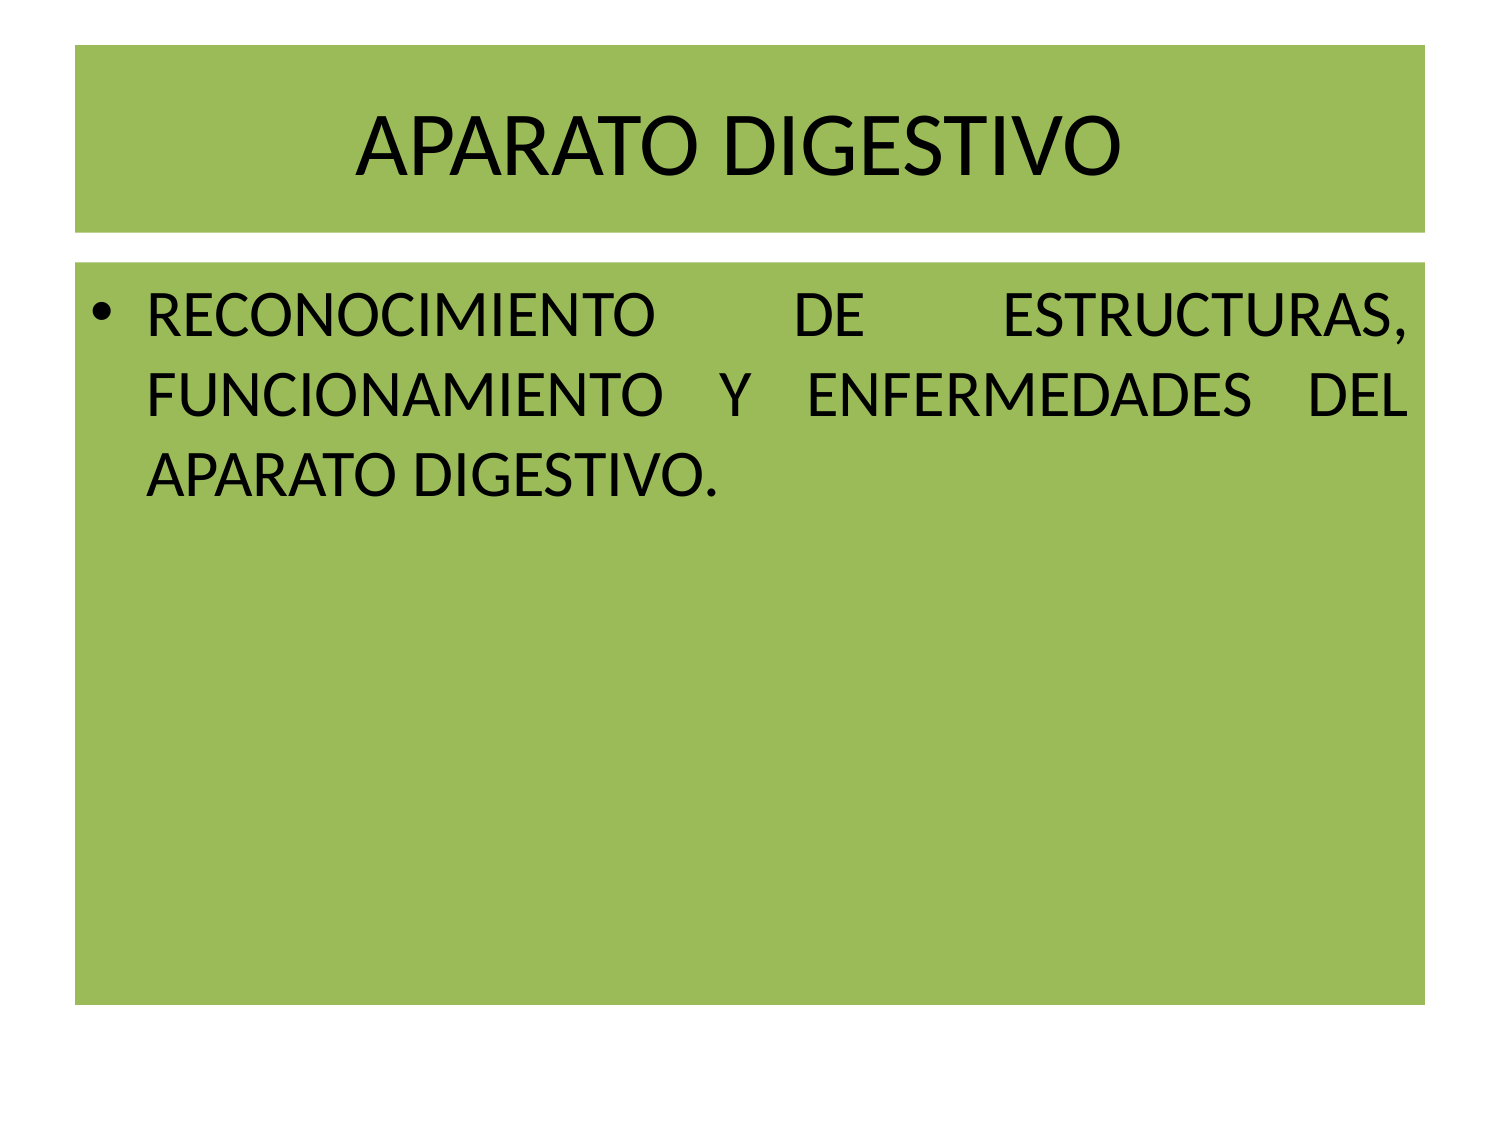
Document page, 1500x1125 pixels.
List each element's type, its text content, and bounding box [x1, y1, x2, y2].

list RECONOCIMIENTO DE ESTRUCTURAS, FUNCIONAMIENTO Y ENFERMEDADES DEL APARATO DIGESTIVO. [75, 262, 1425, 1005]
title APARATO DIGESTIVO [75, 45, 1425, 233]
